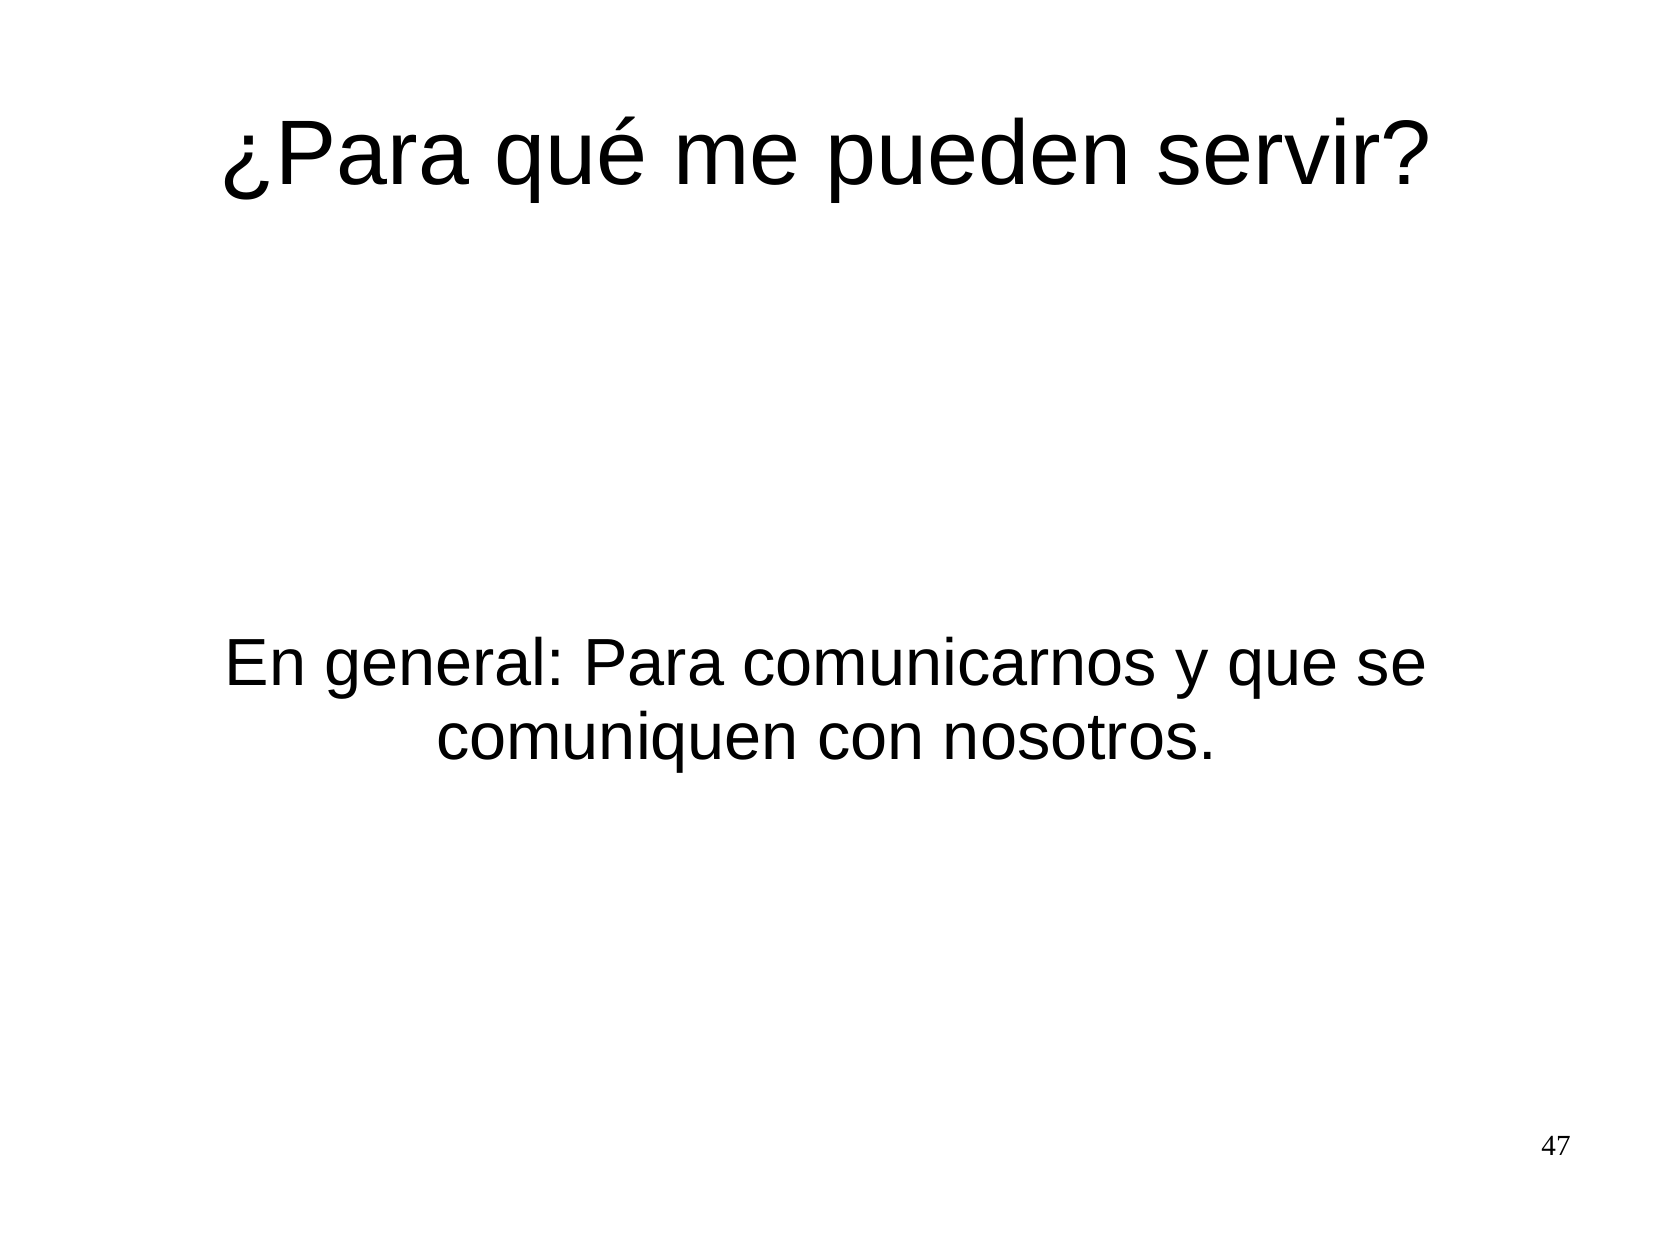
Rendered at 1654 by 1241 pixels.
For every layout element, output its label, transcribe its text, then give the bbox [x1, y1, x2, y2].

subtitle En general: Para comunicarnos y que se comuniquen con nosotros. [82, 297, 1571, 1102]
title ¿Para qué me pueden servir? [82, 49, 1571, 257]
